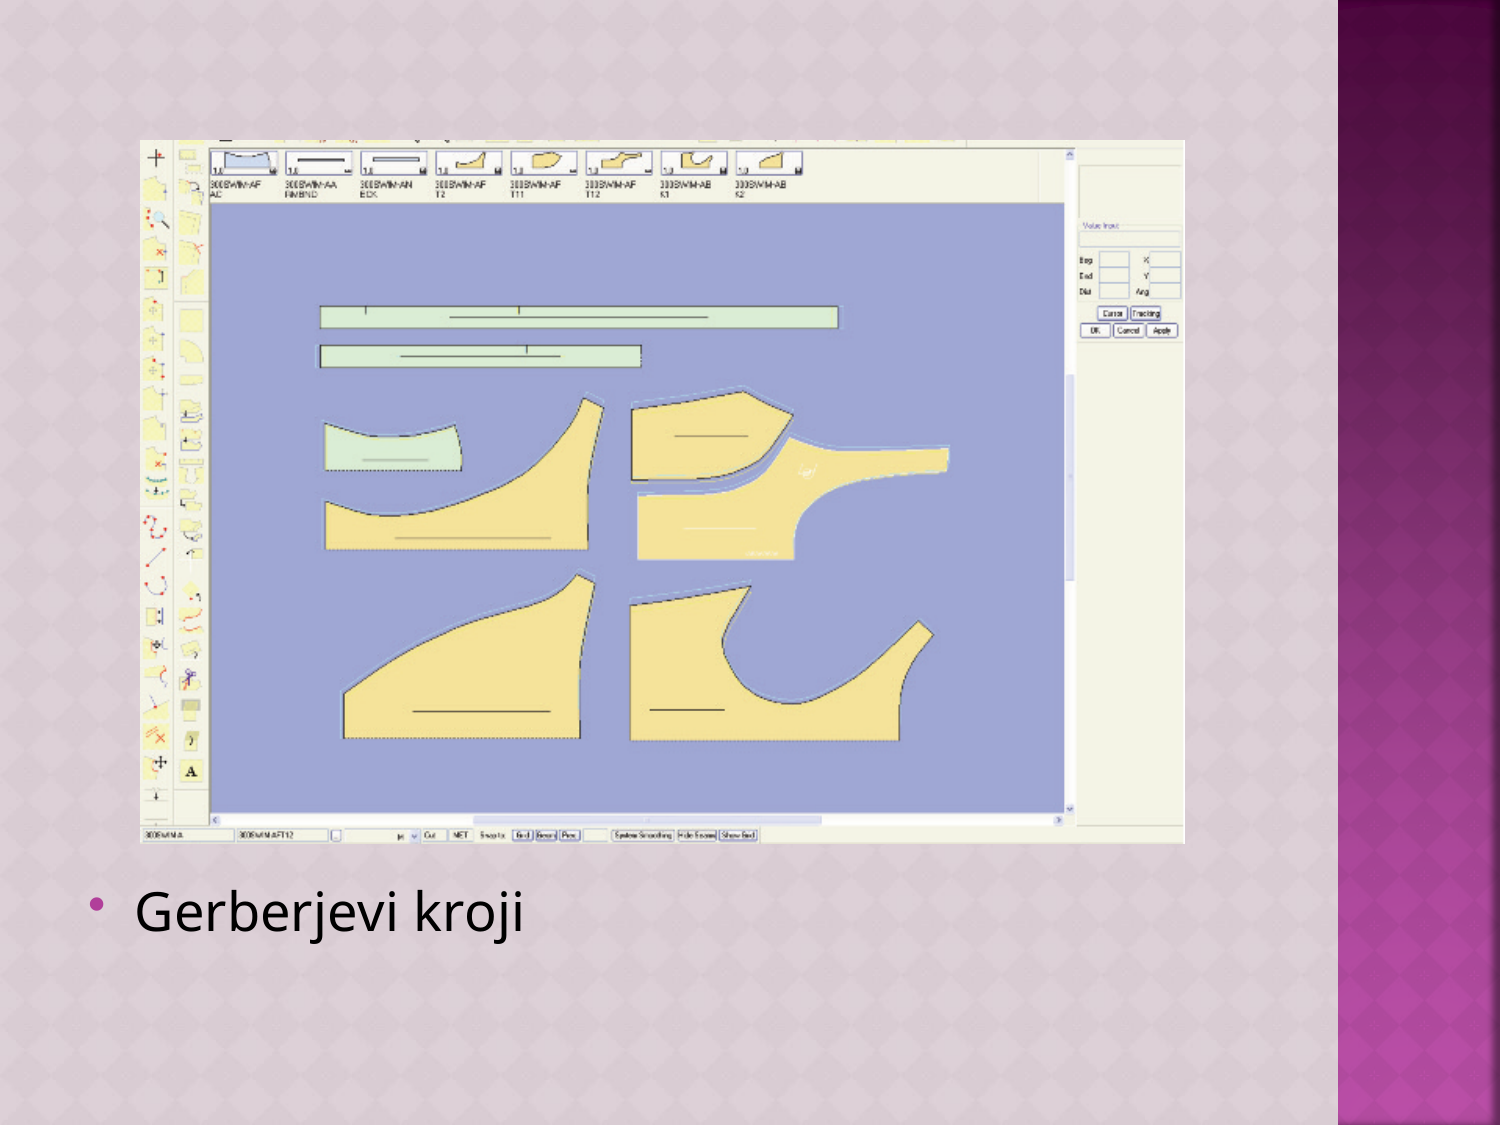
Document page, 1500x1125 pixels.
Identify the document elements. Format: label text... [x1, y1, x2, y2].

picture [0, 0, 1500, 1125]
list Gerberjevi kroji [75, 93, 1263, 1060]
